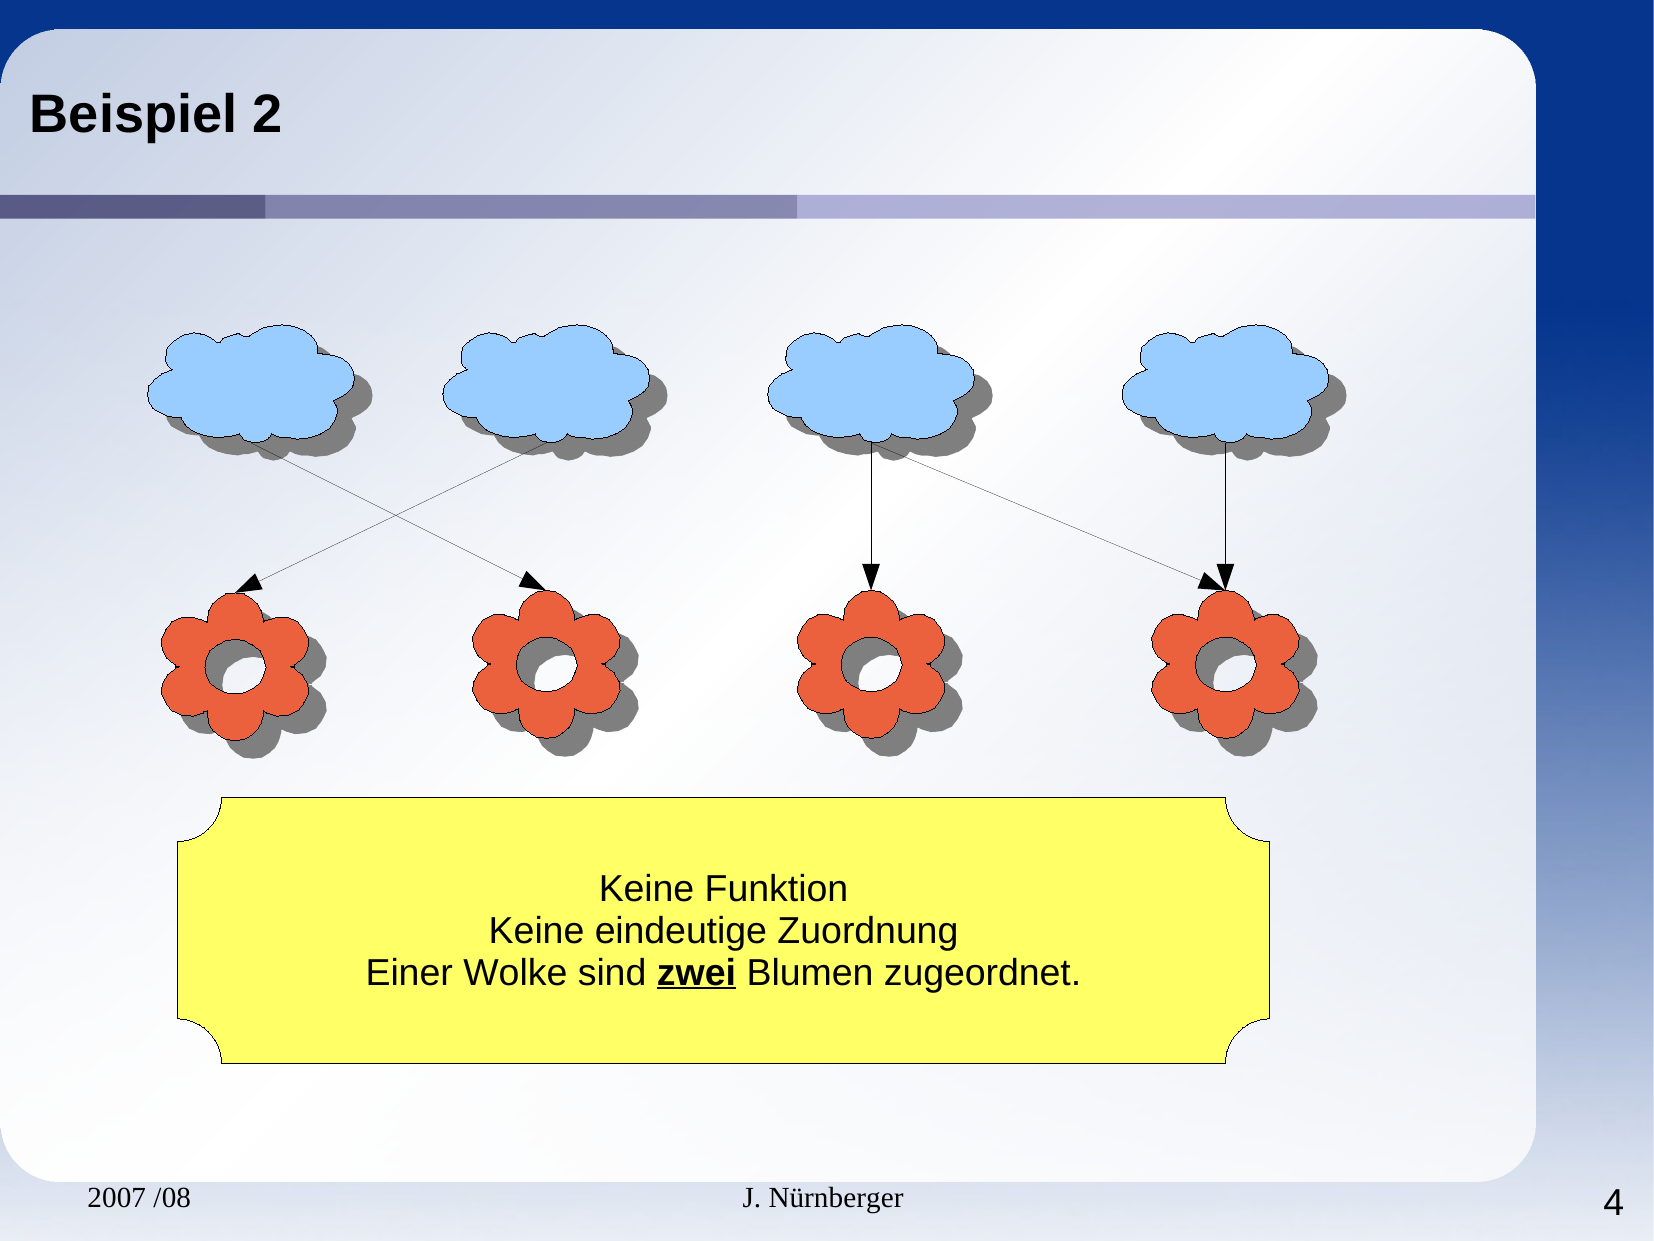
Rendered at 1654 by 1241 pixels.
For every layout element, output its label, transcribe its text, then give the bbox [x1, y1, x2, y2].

text_box [161, 593, 309, 741]
text_box [472, 590, 621, 739]
picture [0, 0, 1654, 1241]
text_box [767, 324, 975, 443]
text_box [797, 590, 945, 739]
text_box [442, 324, 650, 443]
title Beispiel 2 [29, 56, 1506, 170]
text_box [147, 324, 355, 443]
text_box [1122, 324, 1329, 443]
text_box [1151, 590, 1300, 739]
text_box Keine Funktion Keine eindeutige Zuordnung Einer Wolke sind zwei Blumen zugeordnet. [177, 797, 1270, 1064]
